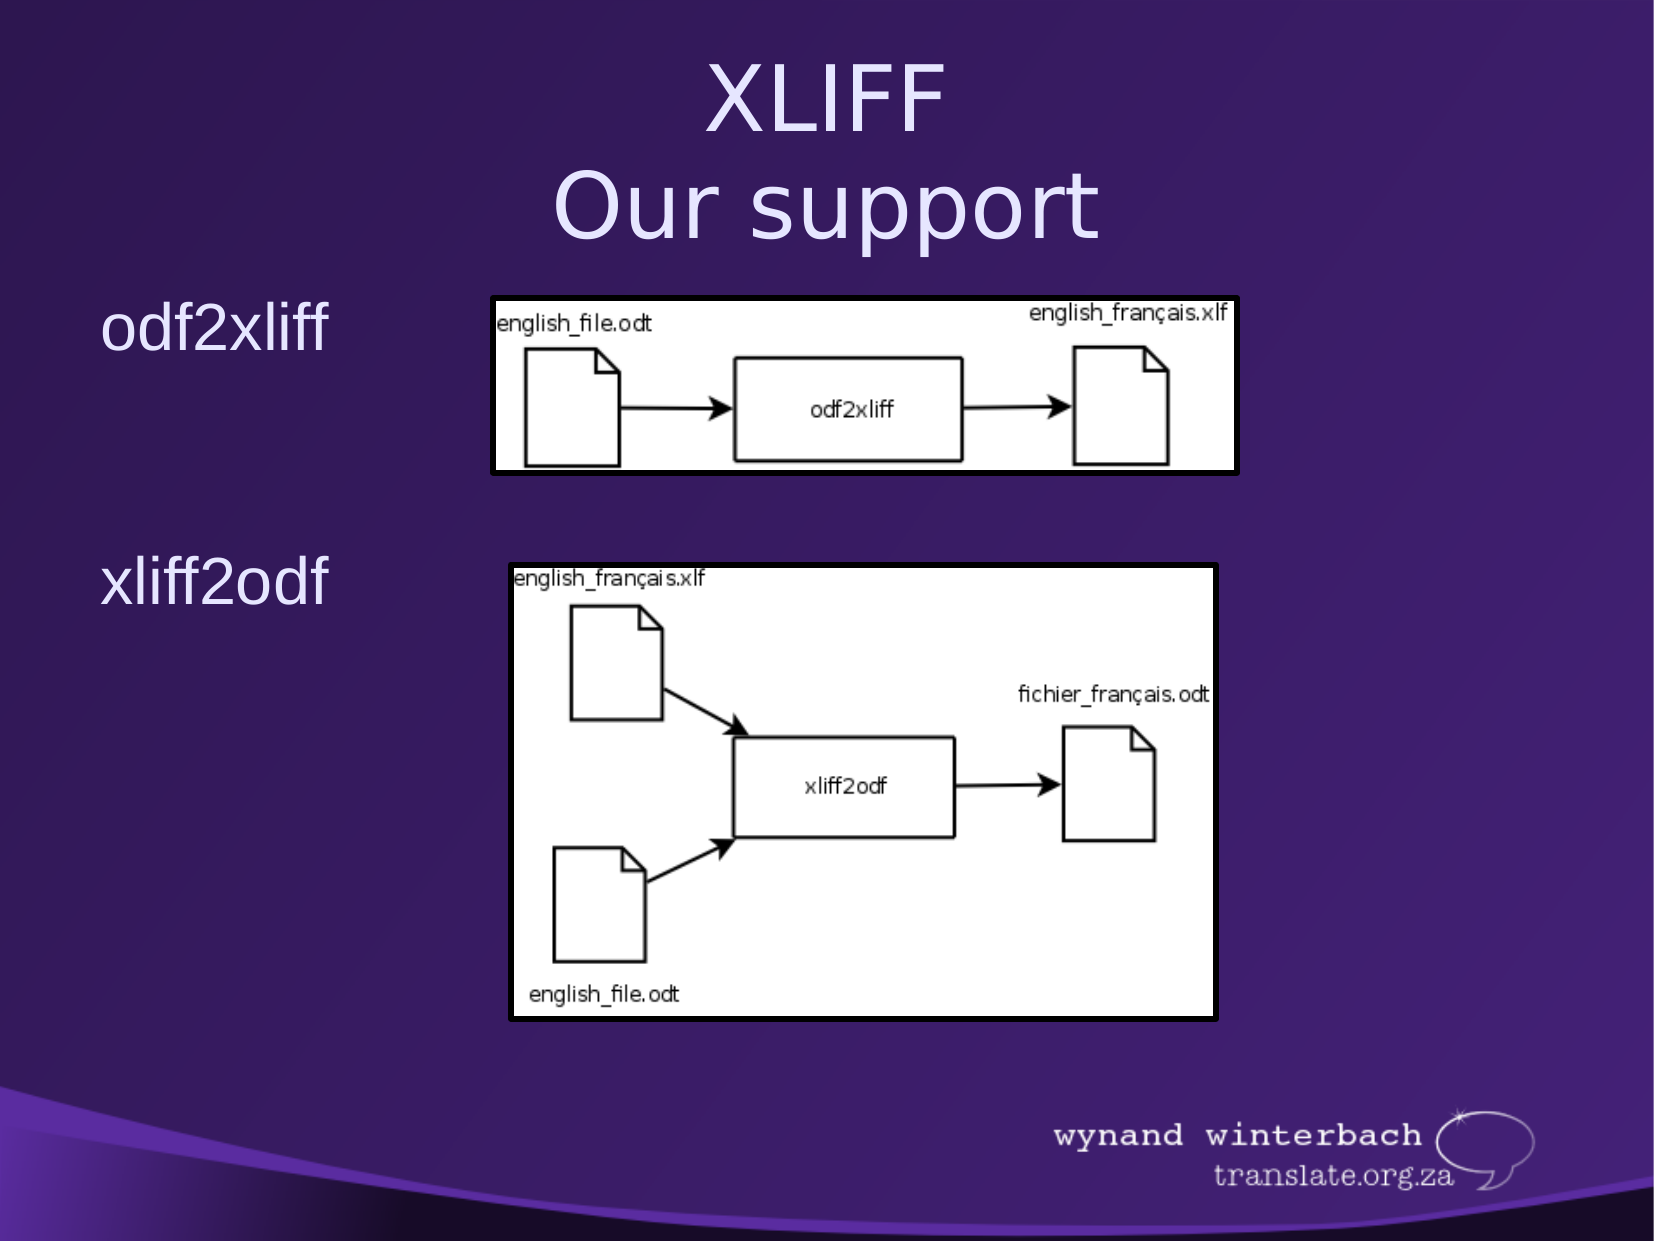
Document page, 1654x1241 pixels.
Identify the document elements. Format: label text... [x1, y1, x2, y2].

title XLIFF Our support [82, 45, 1571, 261]
picture [0, 0, 1654, 1241]
list odf2xliff xliff2odf [82, 290, 1565, 619]
